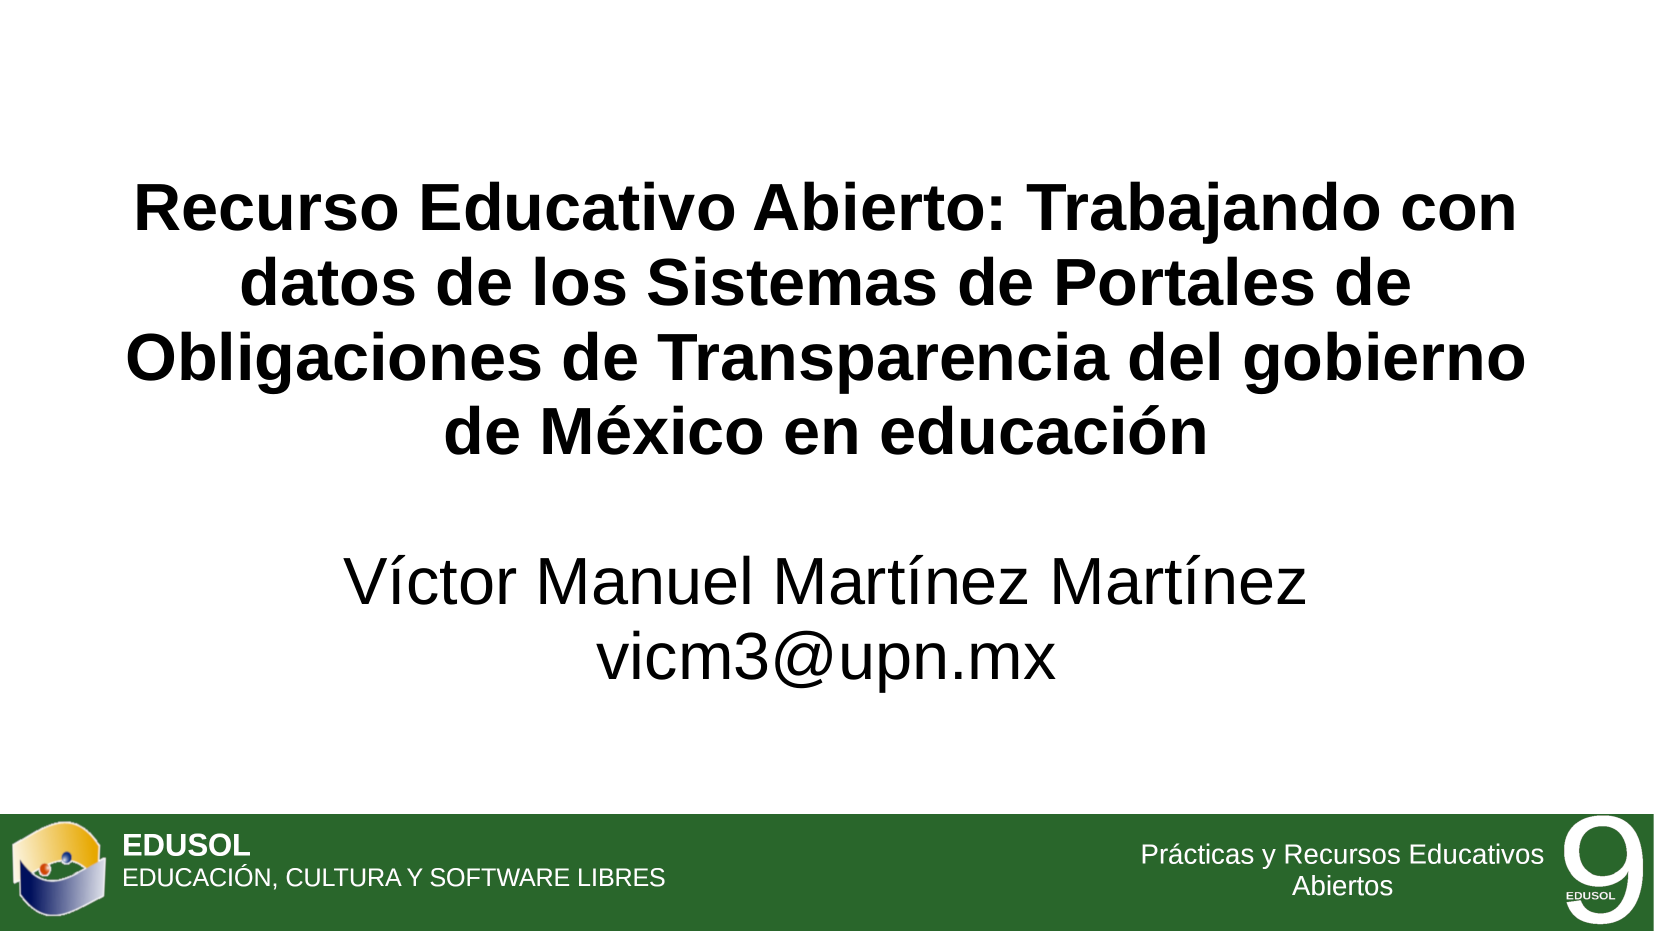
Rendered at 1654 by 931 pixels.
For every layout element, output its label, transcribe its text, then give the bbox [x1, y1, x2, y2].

subtitle Recurso Educativo Abierto: Trabajando con datos de los Sistemas de Portales de Obligaciones de Transparencia del gobierno de México en educación Víctor Manuel Martínez Martínez vicm3@upn.mx [82, 106, 1571, 758]
picture [0, 814, 1654, 931]
